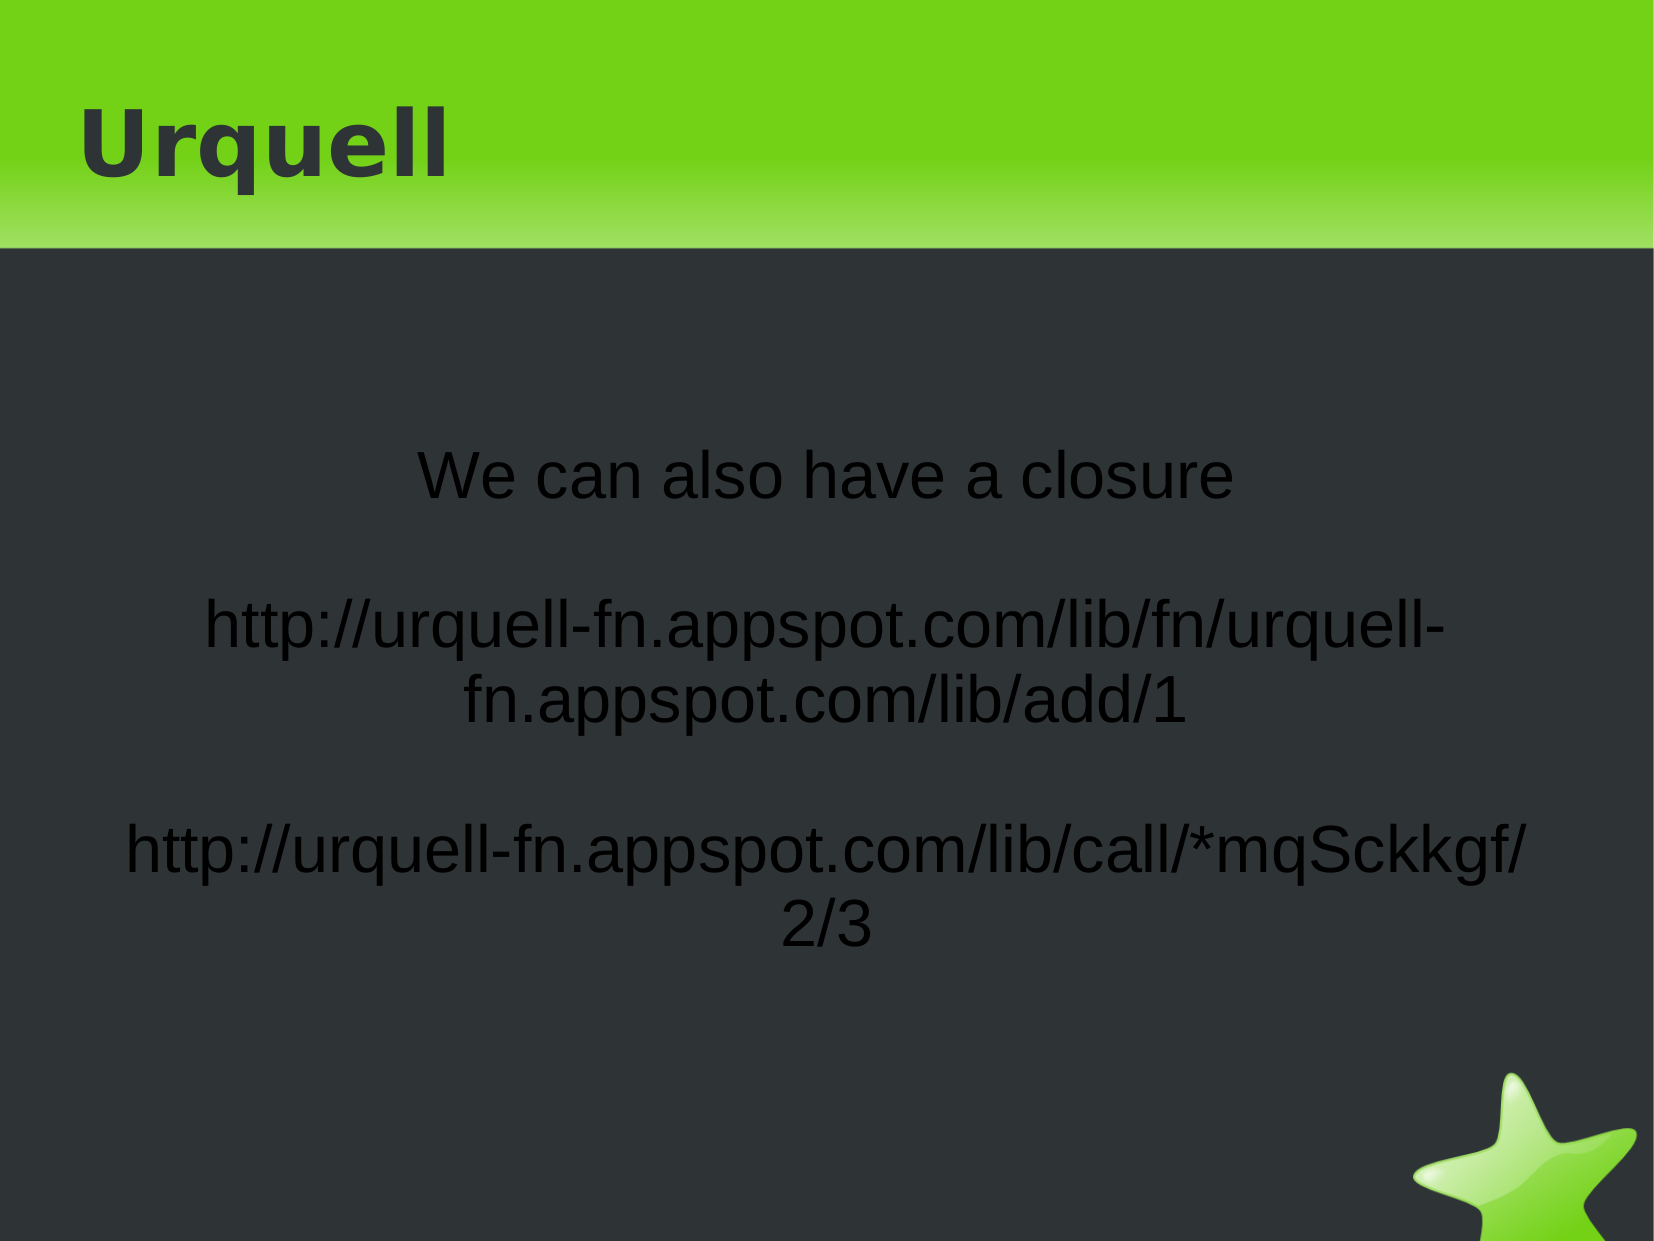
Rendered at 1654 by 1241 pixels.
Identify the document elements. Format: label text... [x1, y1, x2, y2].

subtitle We can also have a closure http://urquell-fn.appspot.com/lib/fn/urquell-fn.appspot.com/lib/add/1 http://urquell-fn.appspot.com/lib/call/*mqSckkgf/2/3 [82, 290, 1571, 1109]
title Urquell [76, 41, 1565, 249]
picture [0, 0, 1654, 1241]
